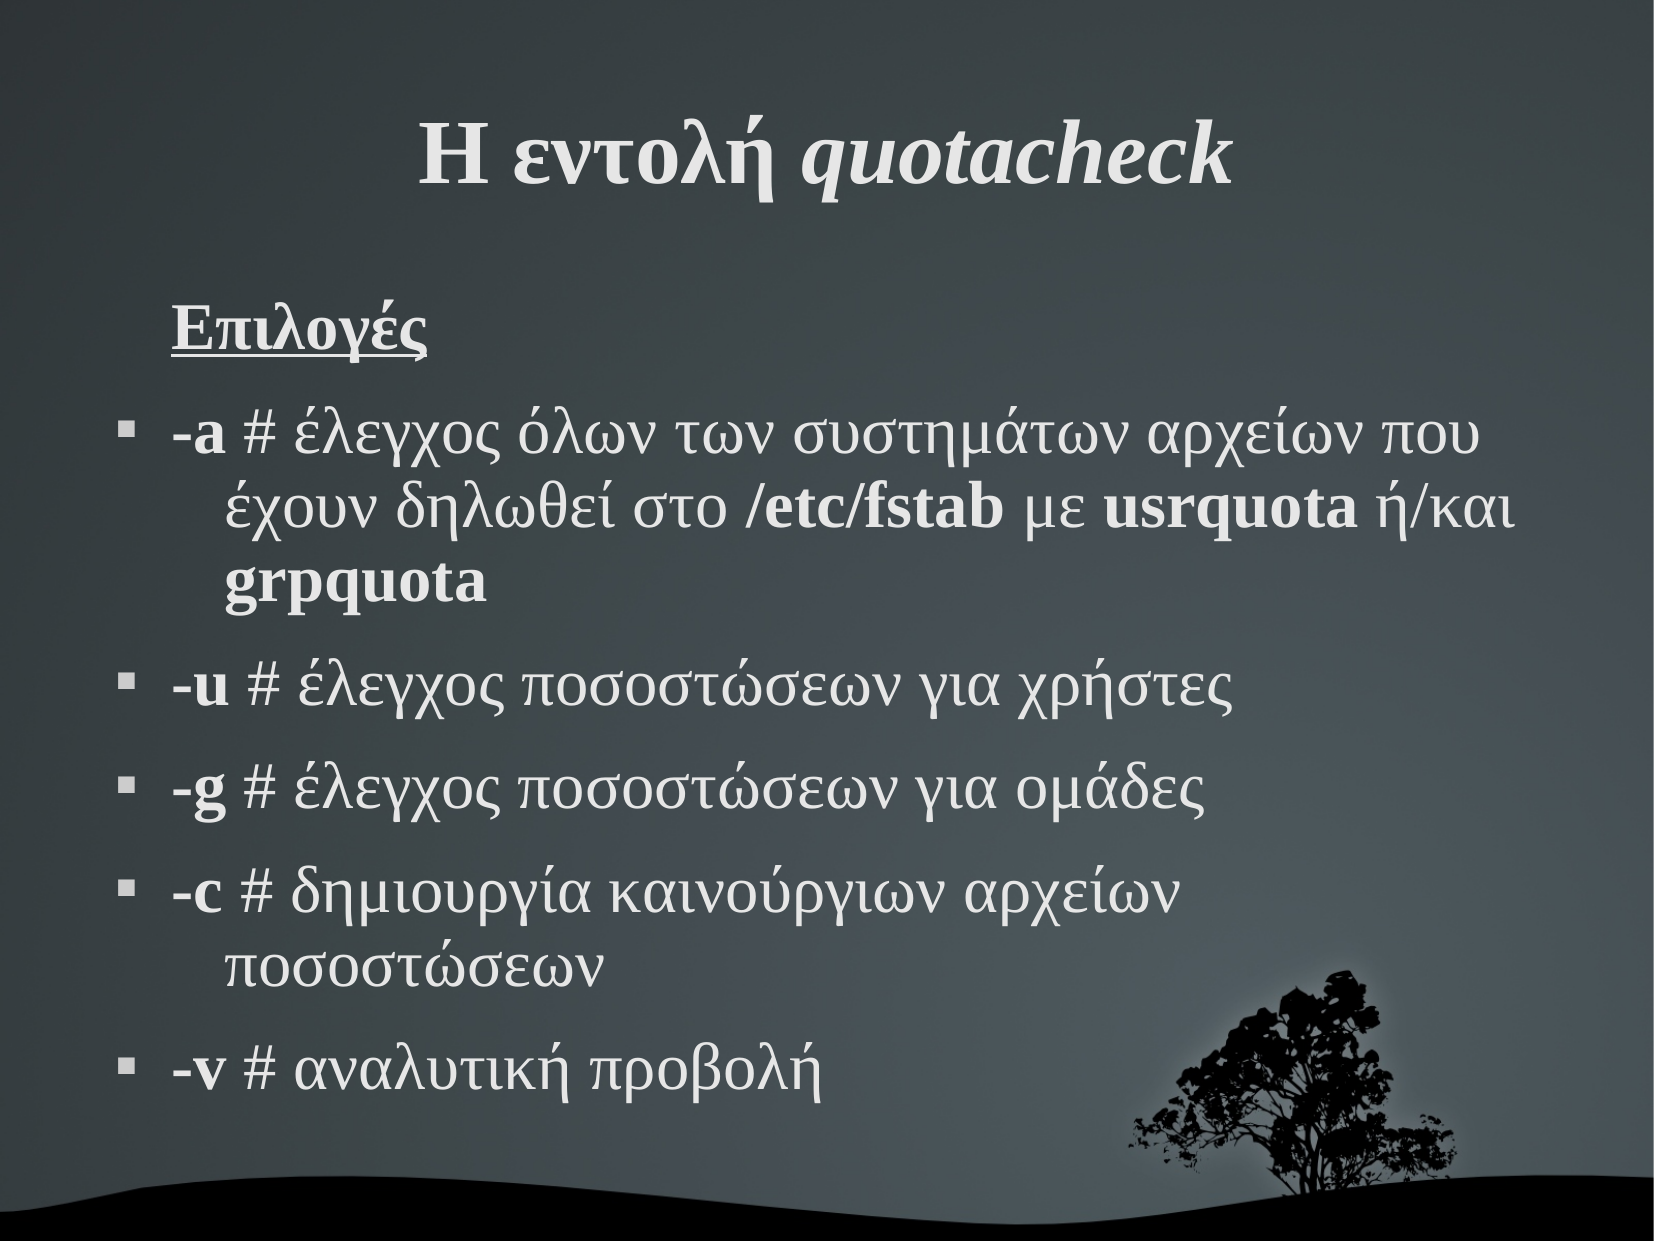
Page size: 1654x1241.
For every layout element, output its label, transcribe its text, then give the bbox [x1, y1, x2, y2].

list Επιλογές -a # έλεγχος όλων των συστημάτων αρχείων που έχουν δηλωθεί στο /etc/fstab με usrquota ή/και grpquota -u # έλεγχος ποσοστώσεων για χρήστες -g # έλεγχος ποσοστώσεων για ομάδες -c # δημιουργία καινούργιων αρχείων ποσοστώσεων -v # αναλυτική προβολή [82, 290, 1571, 1217]
picture [0, 0, 1654, 1241]
title Η εντολή quotacheck [82, 49, 1571, 257]
